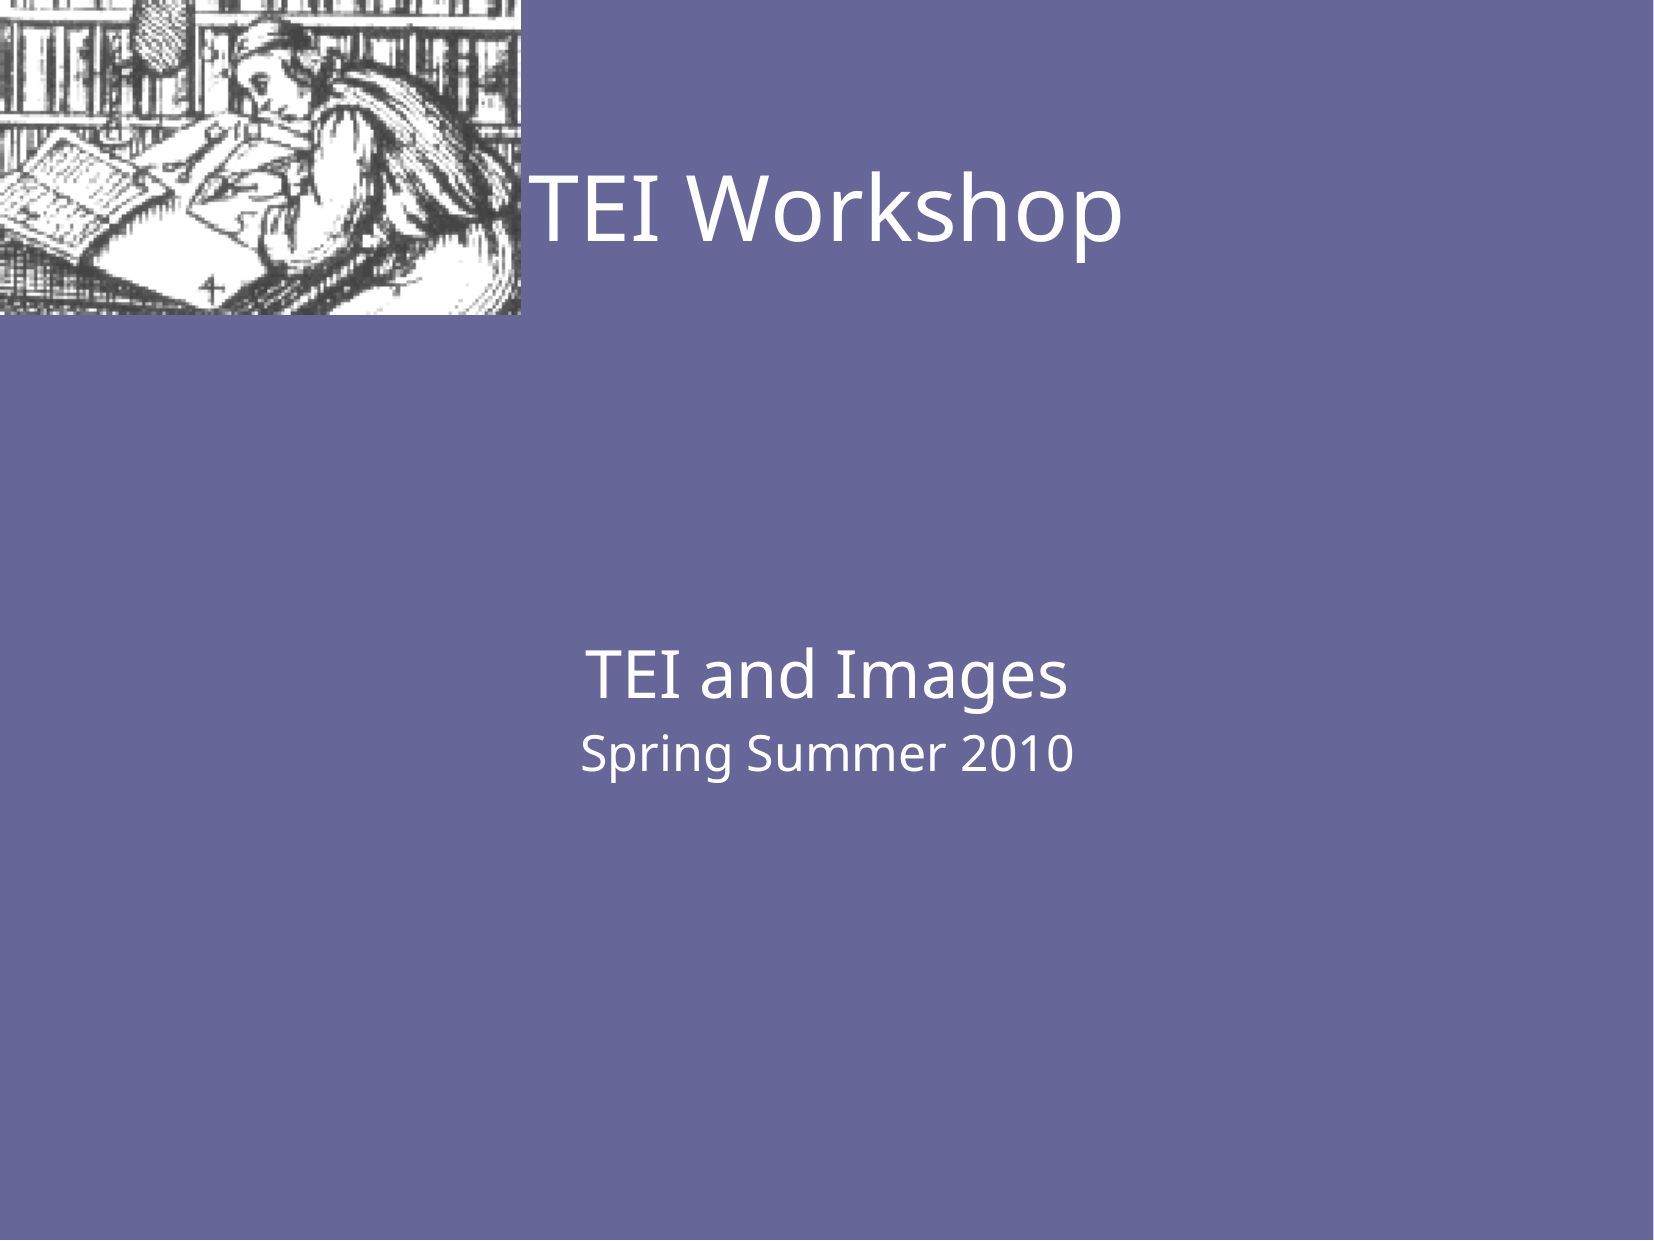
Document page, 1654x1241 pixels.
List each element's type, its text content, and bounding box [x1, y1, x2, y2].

subtitle TEI and Images Spring Summer 2010 [121, 344, 1534, 1127]
picture [0, 0, 521, 315]
title TEI Workshop [521, 102, 1534, 310]
